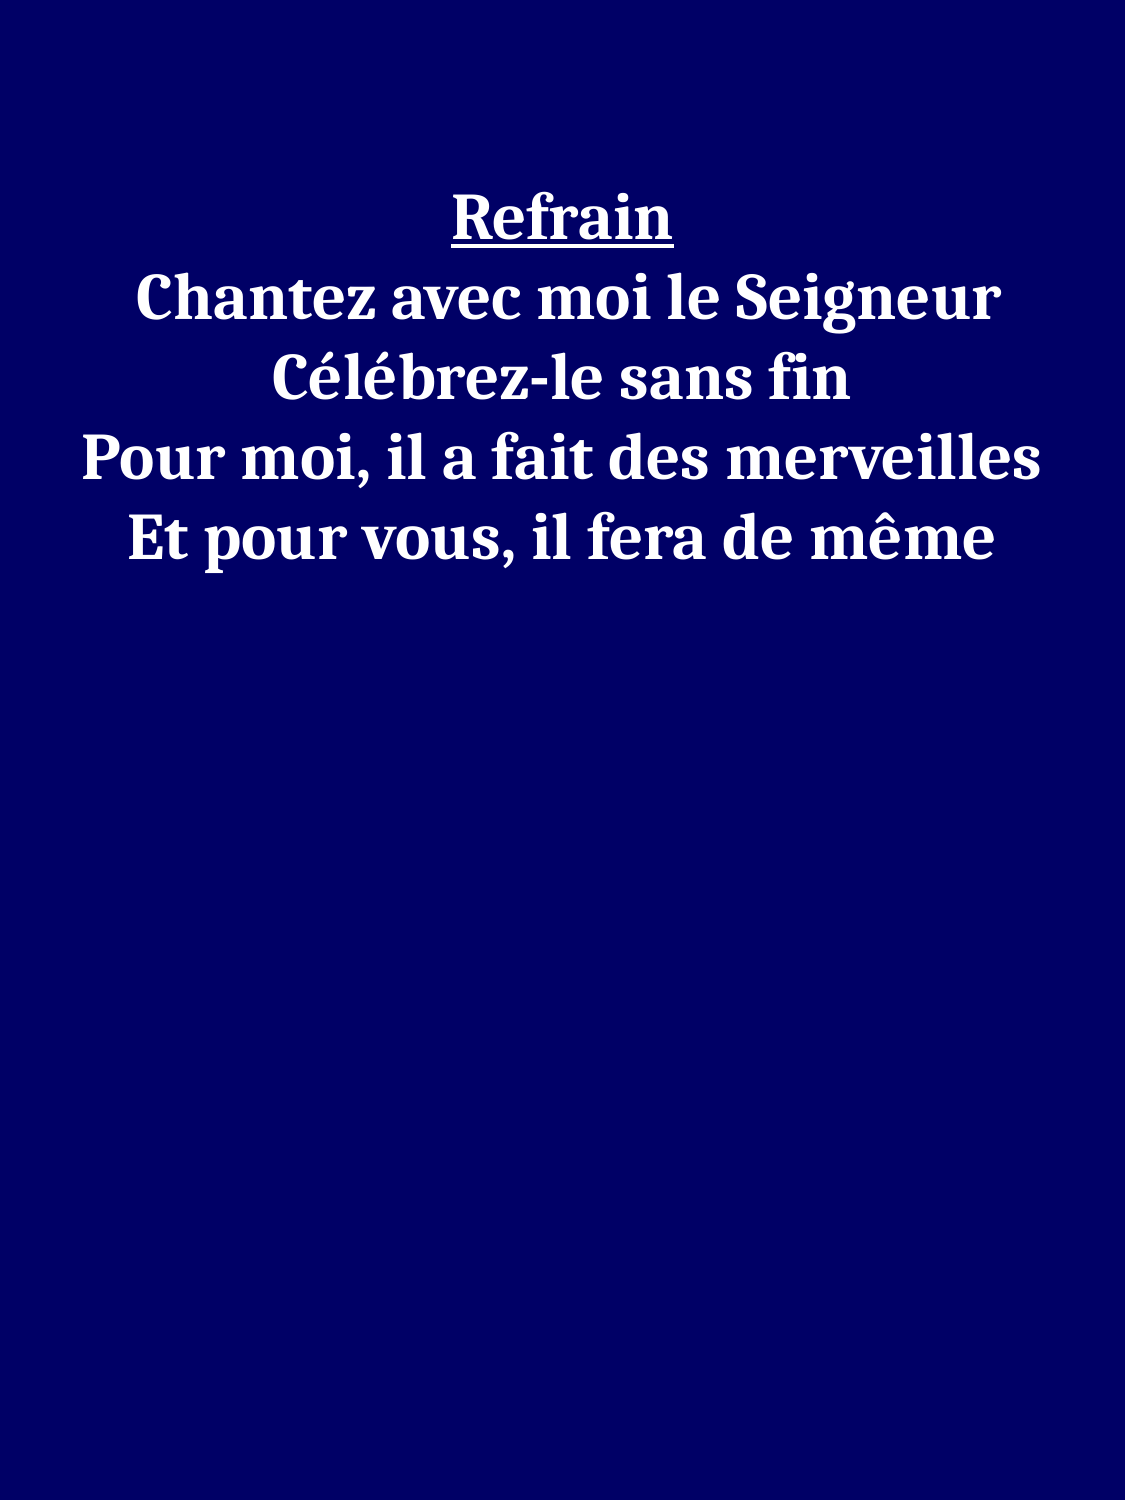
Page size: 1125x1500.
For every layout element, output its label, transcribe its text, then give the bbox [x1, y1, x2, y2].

text_box Refrain Chantez avec moi le Seigneur Célébrez-le sans fin Pour moi, il a fait des merveilles Et pour vous, il fera de même [0, 165, 1125, 581]
